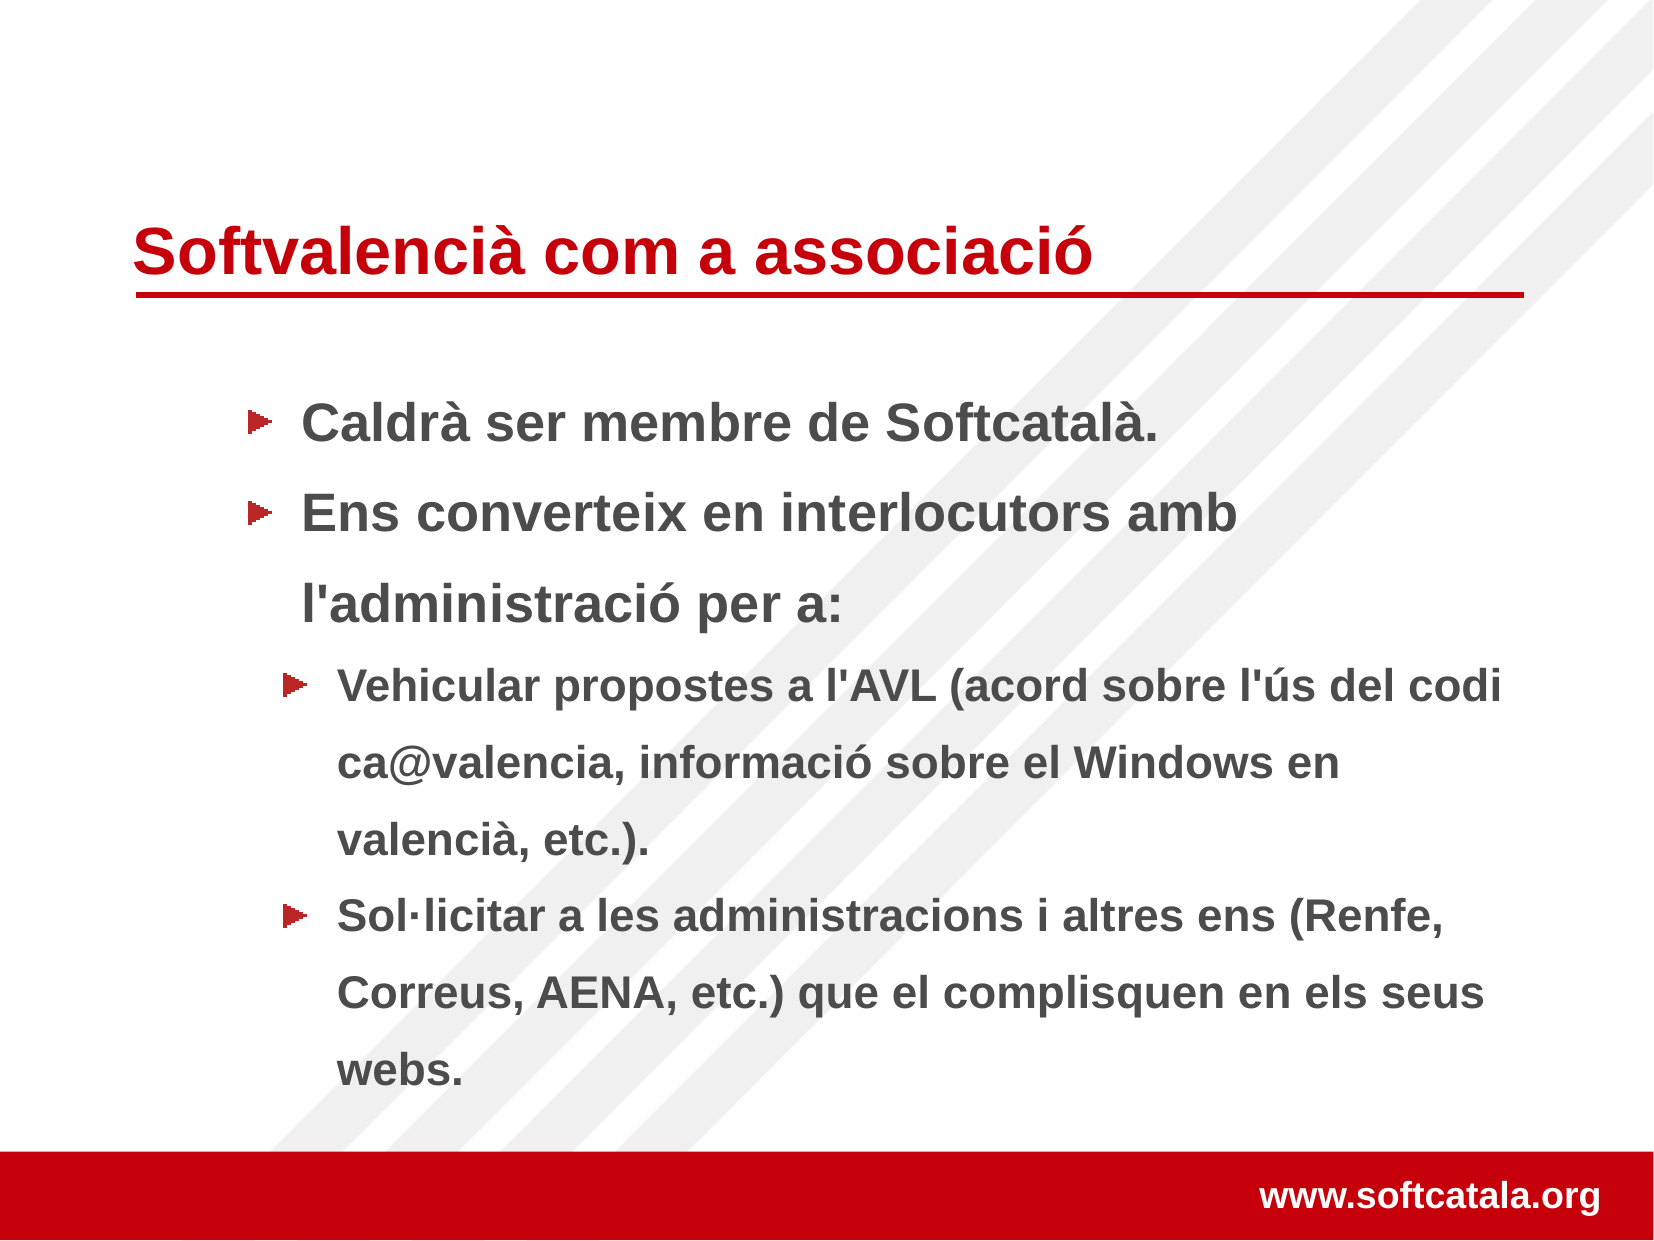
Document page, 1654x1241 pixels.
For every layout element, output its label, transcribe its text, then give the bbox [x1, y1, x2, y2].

text_box www.softcatala.org [0, 1151, 1654, 1241]
text_box Caldrà ser membre de Softcatalà. Ens converteix en interlocutors amb l'administració per a: Vehicular propostes a l'AVL (acord sobre l'ús del codi ca@valencia, informació sobre el Windows en valencià, etc.). Sol·licitar a les administracions i altres ens (Renfe, Correus, AENA, etc.) que el complisquen en els seus webs. [118, 354, 1536, 1073]
picture [0, 0, 1654, 1151]
text_box Softvalencià com a associació [118, 206, 1501, 297]
